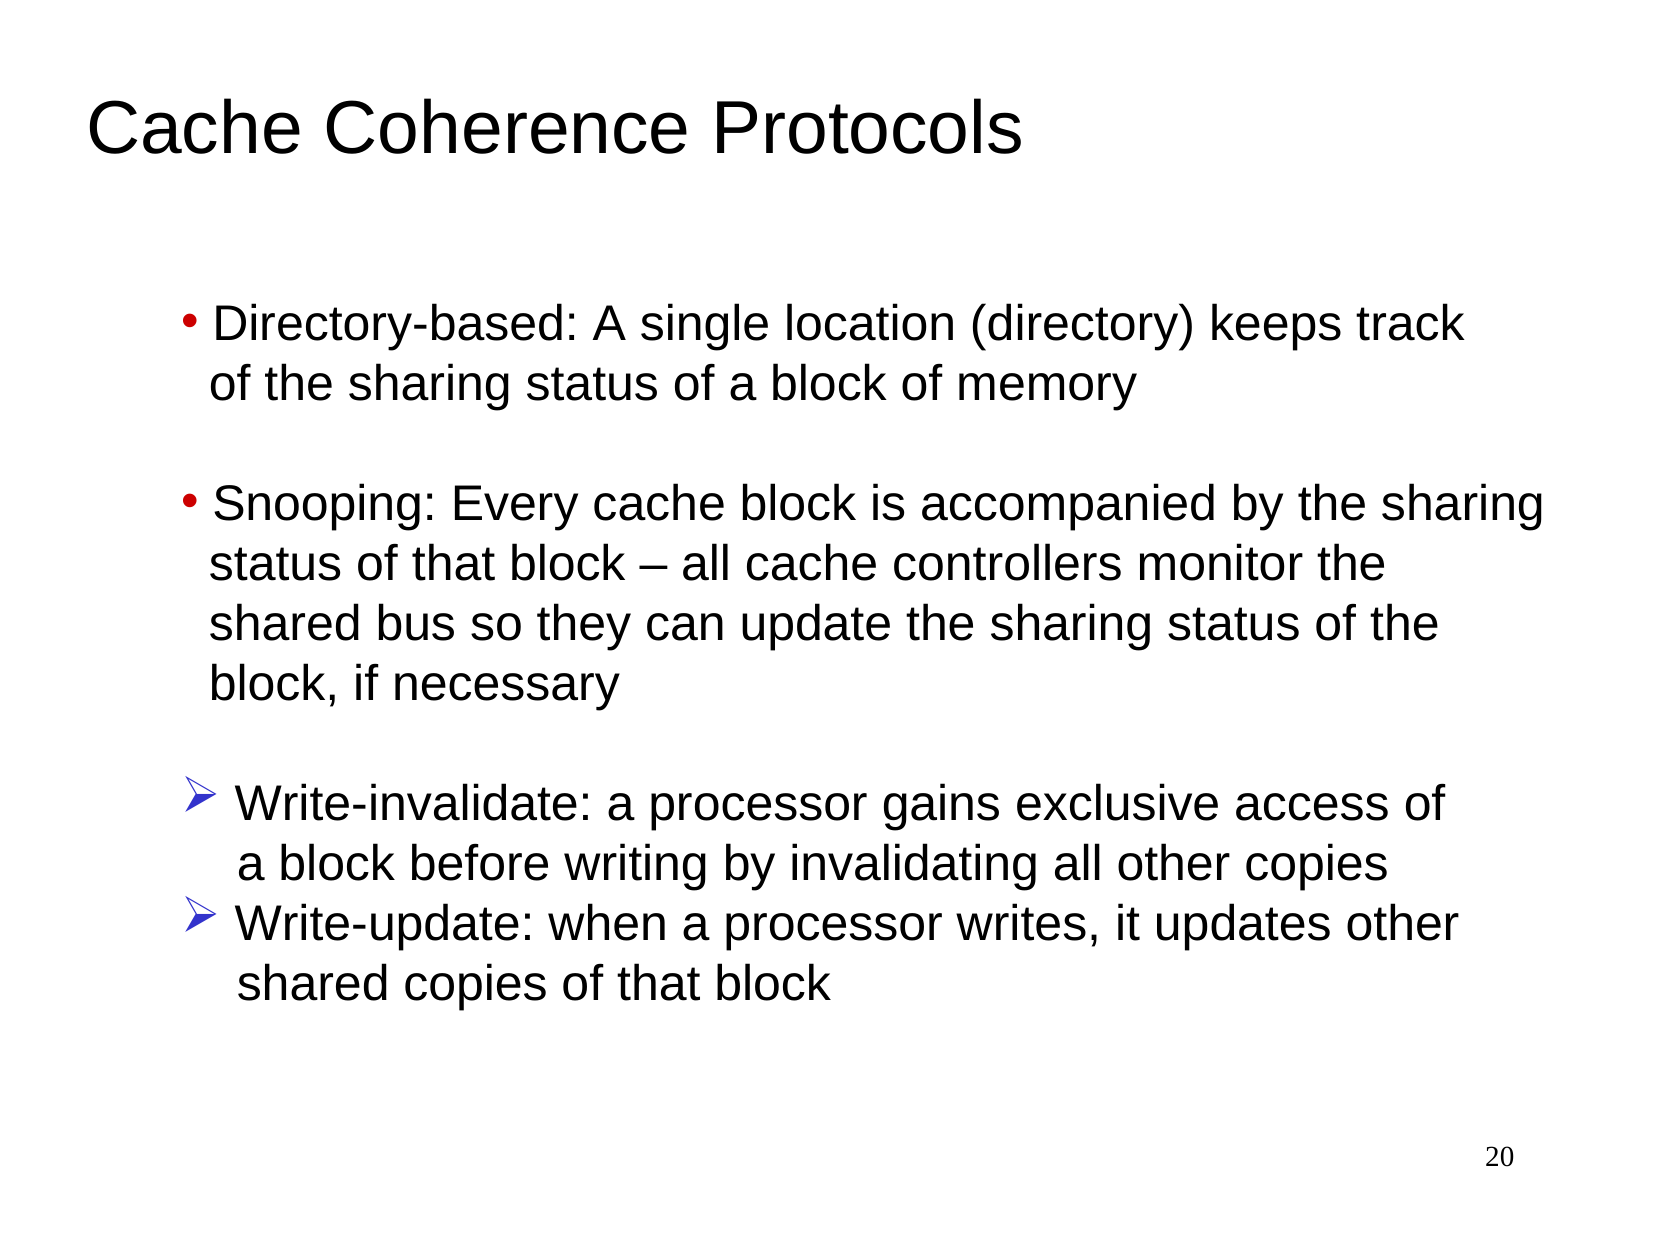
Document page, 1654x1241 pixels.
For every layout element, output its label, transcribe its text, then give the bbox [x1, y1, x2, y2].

text_box Directory-based: A single location (directory) keeps track of the sharing status of a block of memory Snooping: Every cache block is accompanied by the sharing status of that block – all cache controllers monitor the shared bus so they can update the sharing status of the block, if necessary Write-invalidate: a processor gains exclusive access of a block before writing by invalidating all other copies Write-update: when a processor writes, it updates other shared copies of that block [166, 282, 1561, 1019]
text_box <number> [1184, 1129, 1530, 1213]
text_box Cache Coherence Protocols [71, 71, 1040, 177]
